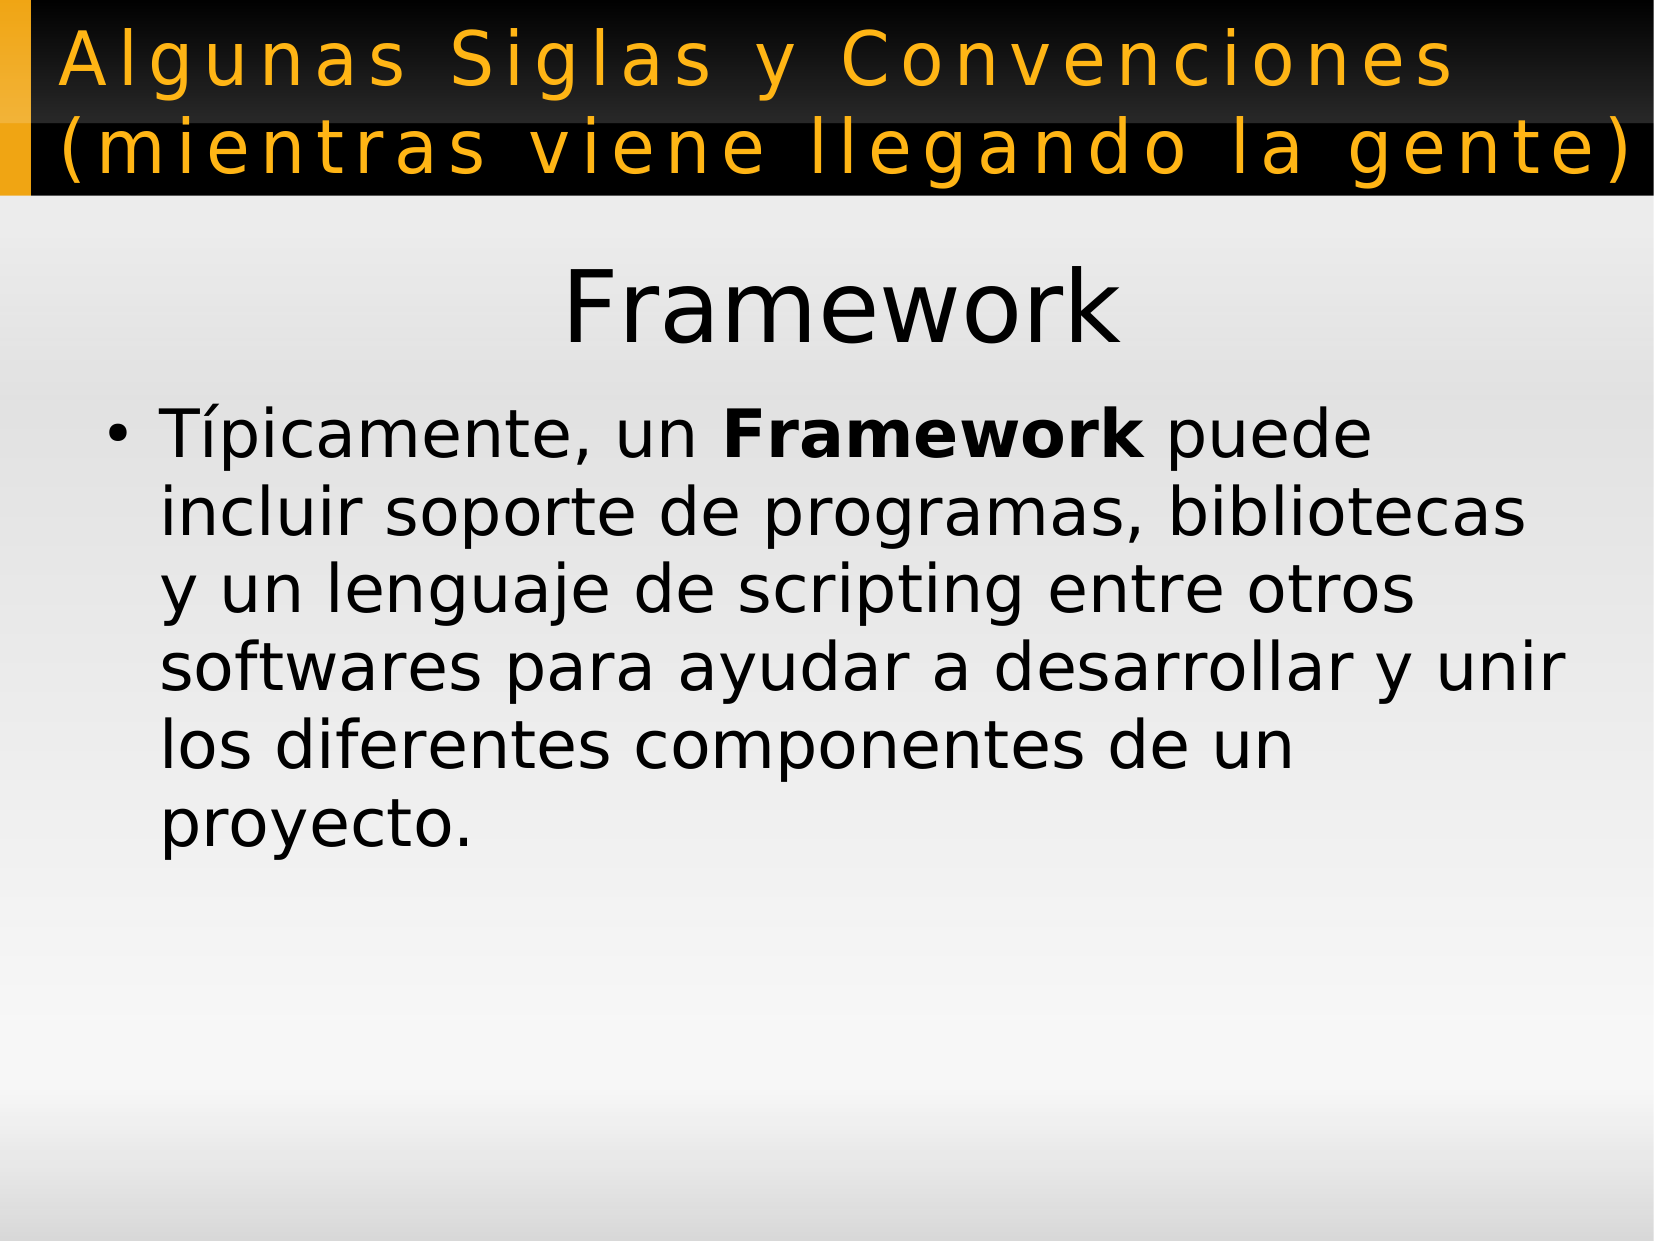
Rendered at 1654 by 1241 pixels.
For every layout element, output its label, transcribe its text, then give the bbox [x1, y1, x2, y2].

list Framework Típicamente, un Framework puede incluir soporte de programas, bibliotecas y un lenguaje de scripting entre otros softwares para ayudar a desarrollar y unir los diferentes componentes de un proyecto. [88, 249, 1577, 1152]
title Algunas Siglas y Convenciones (mientras viene llegando la gente) [58, 16, 1654, 191]
picture [0, 0, 1654, 1241]
